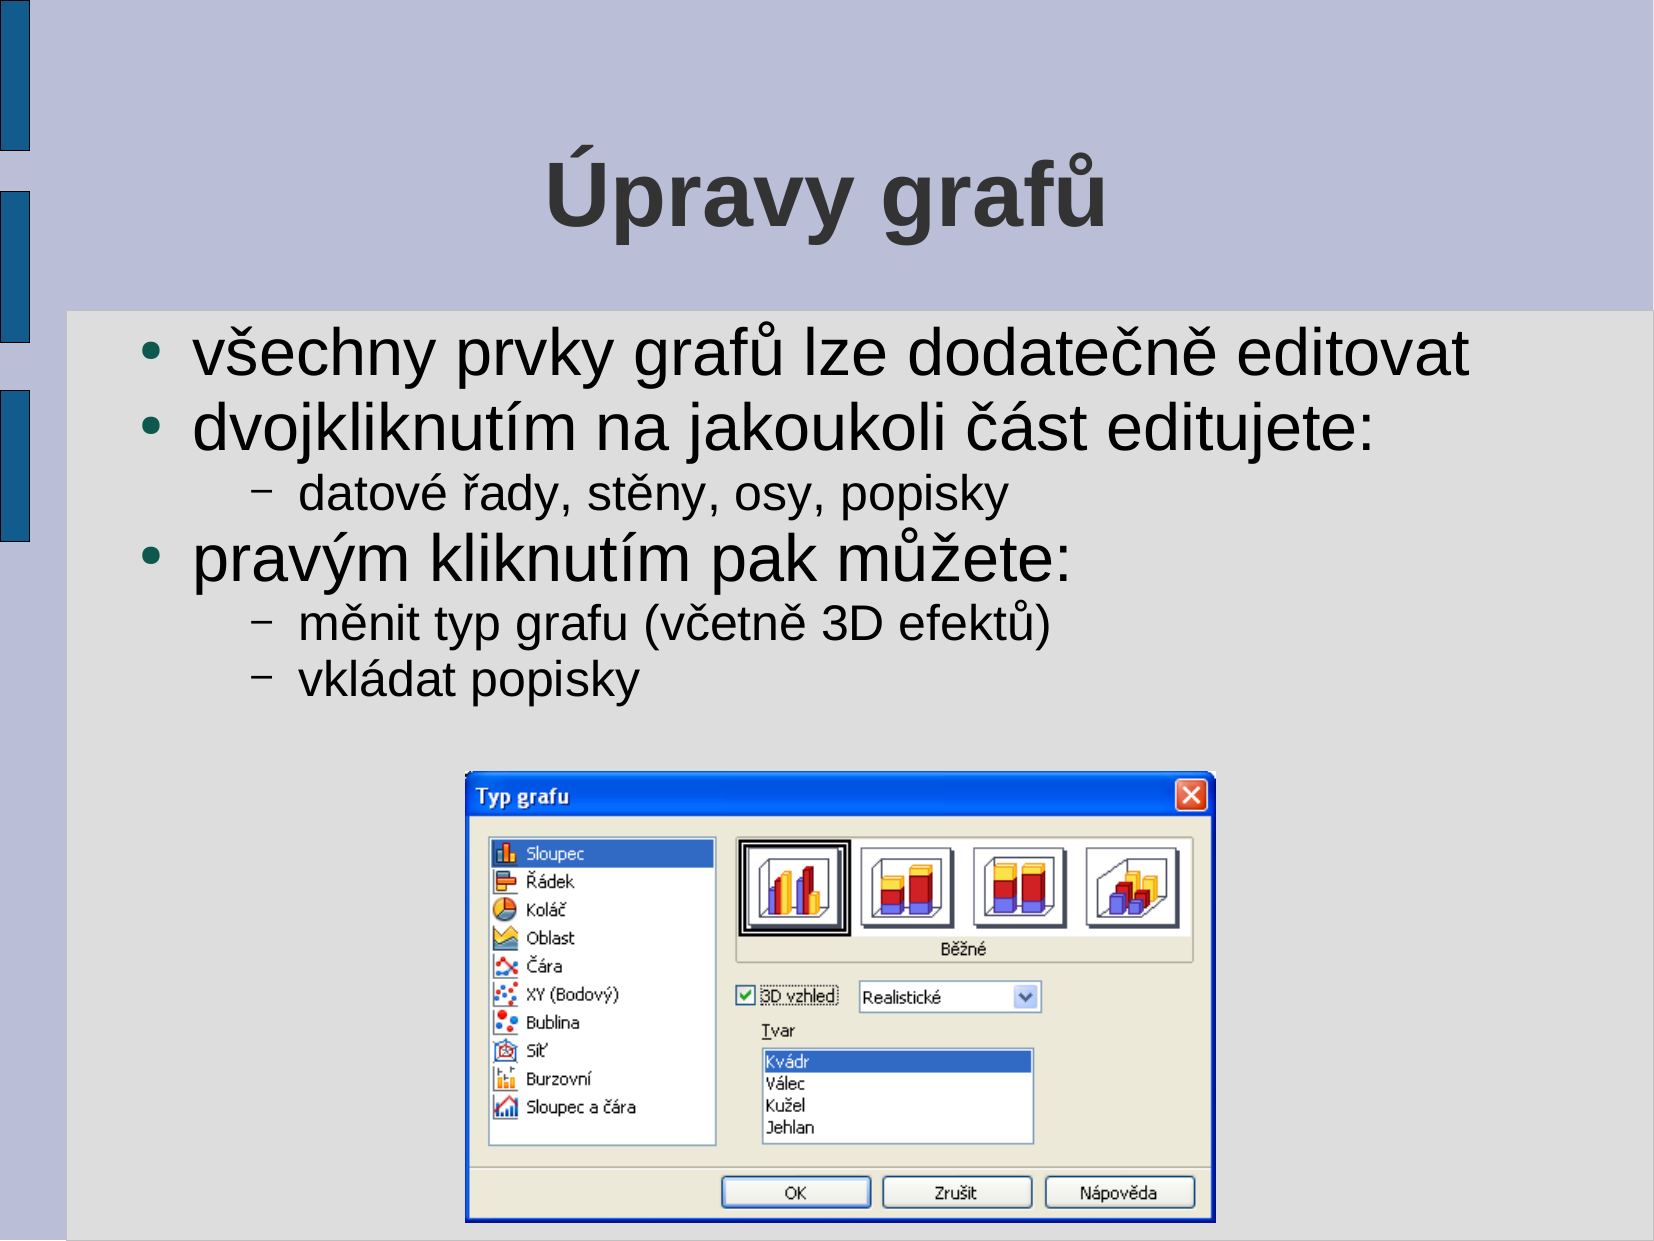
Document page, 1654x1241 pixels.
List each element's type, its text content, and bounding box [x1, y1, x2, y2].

title Úpravy grafů [121, 91, 1534, 299]
list všechny prvky grafů lze dodatečně editovat dvojkliknutím na jakoukoli část editujete: datové řady, stěny, osy, popisky pravým kliknutím pak můžete: měnit typ grafu (včetně 3D efektů) vkládat popisky [121, 315, 1625, 707]
picture [465, 771, 1216, 1223]
